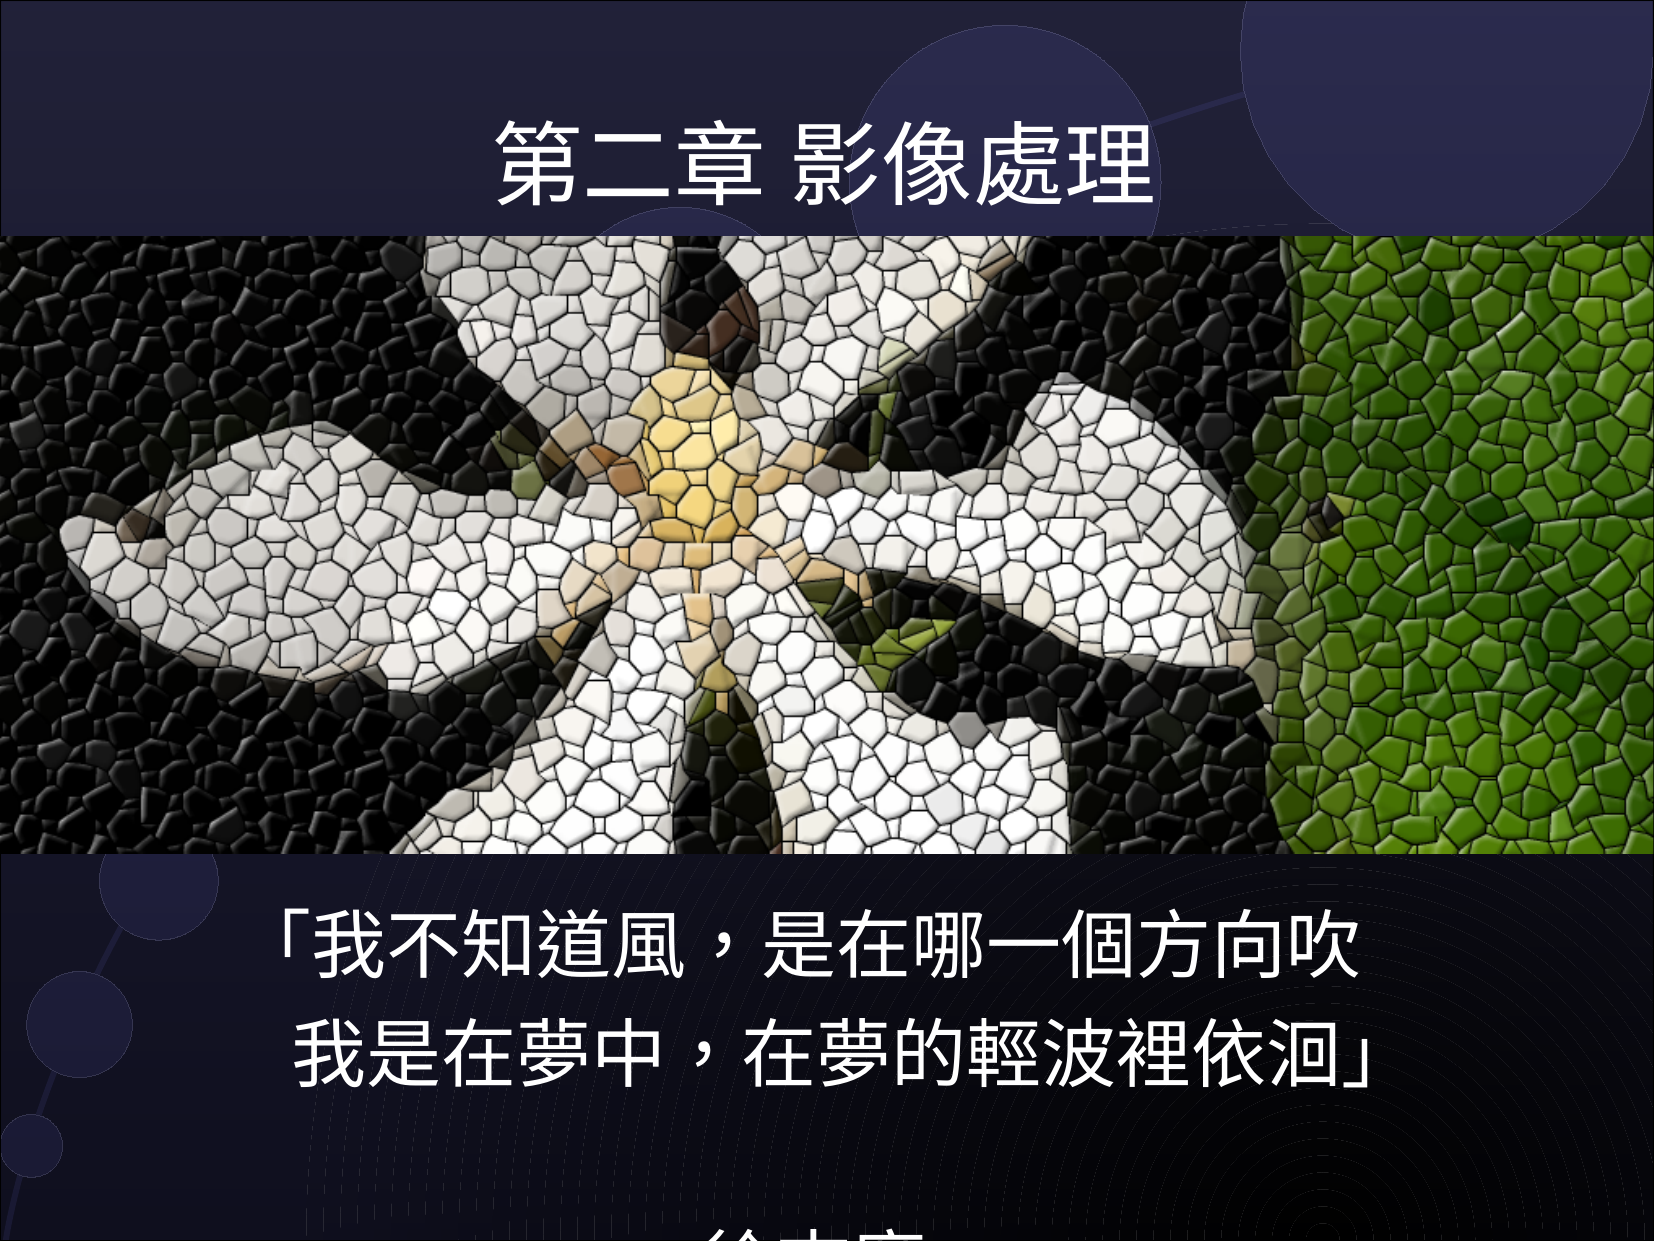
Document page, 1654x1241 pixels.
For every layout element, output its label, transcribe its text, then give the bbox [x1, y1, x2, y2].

title 第二章 影像處理 [118, 59, 1531, 236]
text_box 「我不知道風，是在哪一個方向吹 我是在夢中，在夢的輕波裡依洄」 — 徐志摩 [236, 885, 1560, 1186]
picture [0, 236, 1654, 854]
